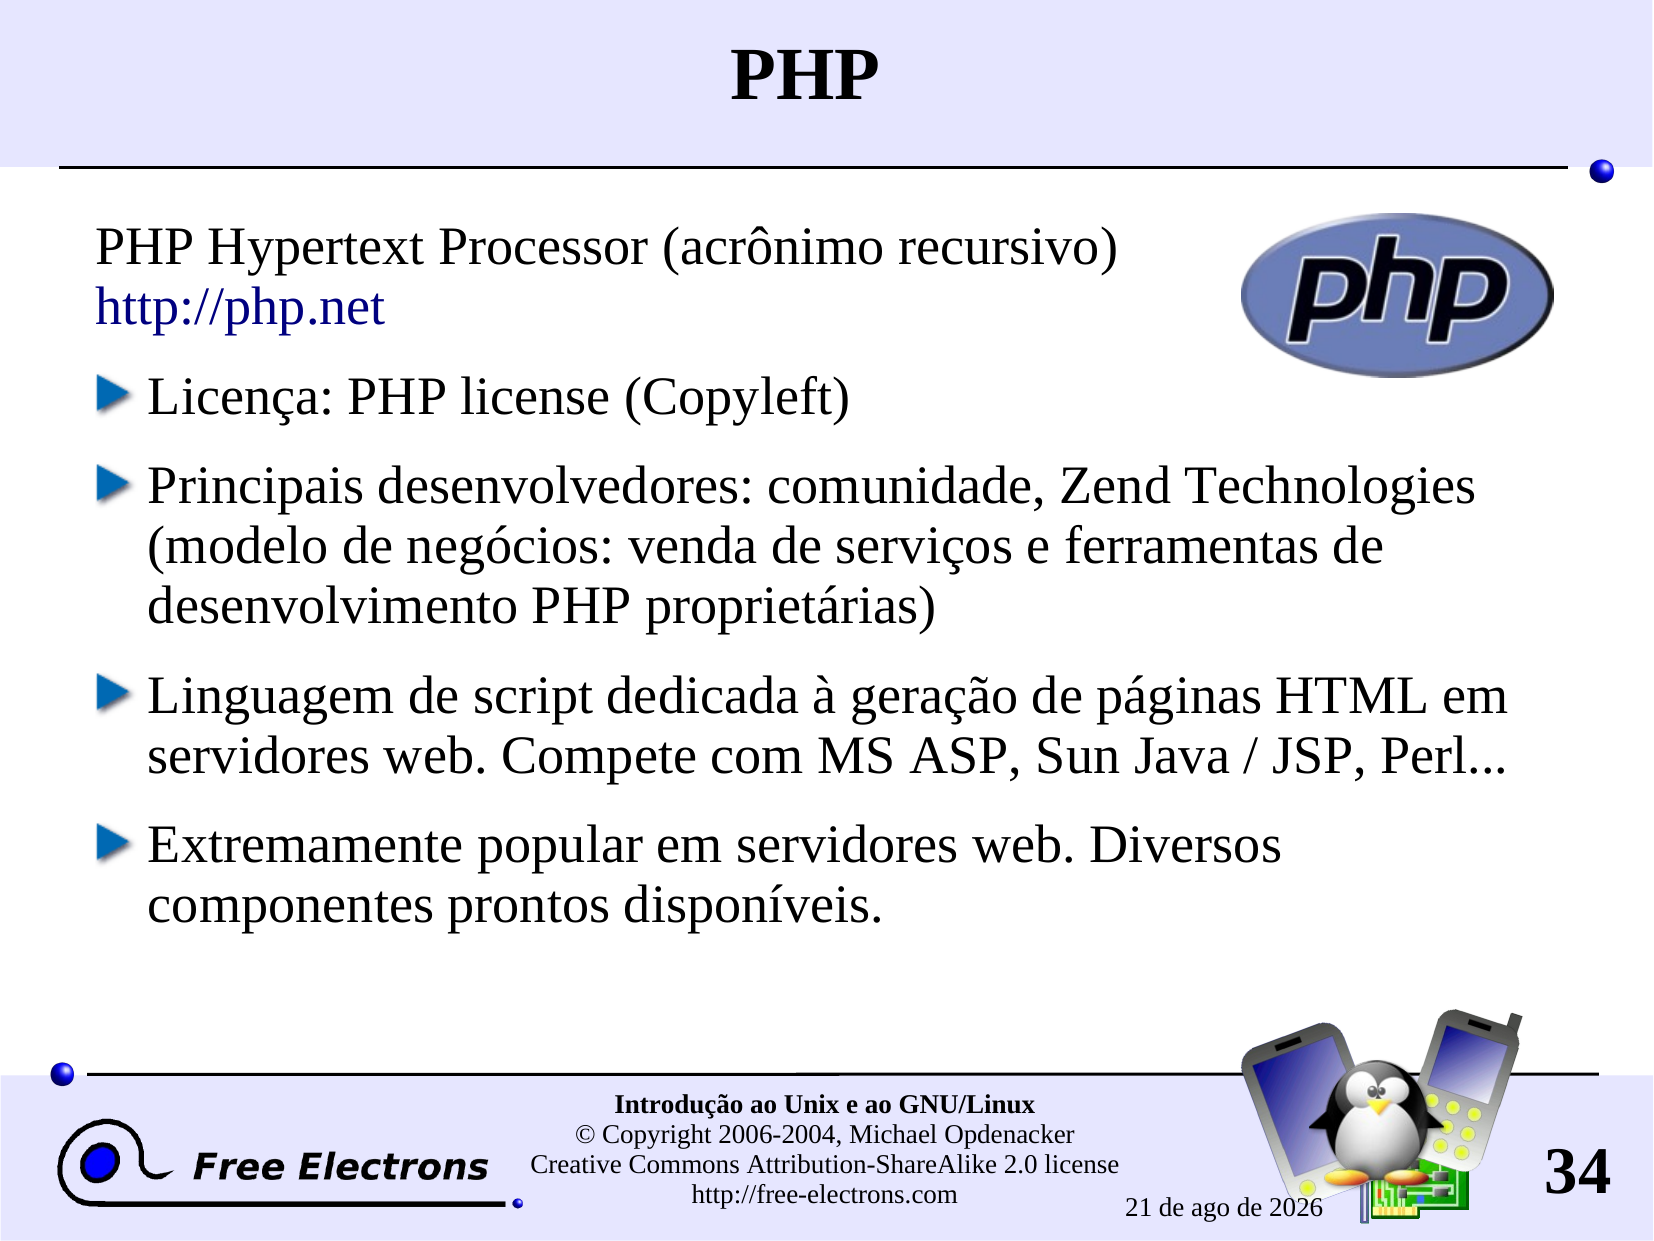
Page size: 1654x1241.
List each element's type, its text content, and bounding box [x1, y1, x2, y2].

list PHP Hypertext Processor (acrônimo recursivo) http://php.net Licença: PHP license (Copyleft) Principais desenvolvedores: comunidade, Zend Technologies (modelo de negócios: venda de serviços e ferramentas de desenvolvimento PHP proprietárias) Linguagem de script dedicada à geração de páginas HTML em servidores web. Compete com MS ASP, Sun Java / JSP, Perl... Extremamente popular em servidores web. Diversos componentes prontos disponíveis. [77, 216, 1544, 1067]
picture [1285, 1199, 1292, 1215]
title PHP [60, 25, 1551, 124]
picture [50, 1108, 527, 1216]
picture [1241, 213, 1554, 378]
picture [1231, 1067, 1520, 1241]
